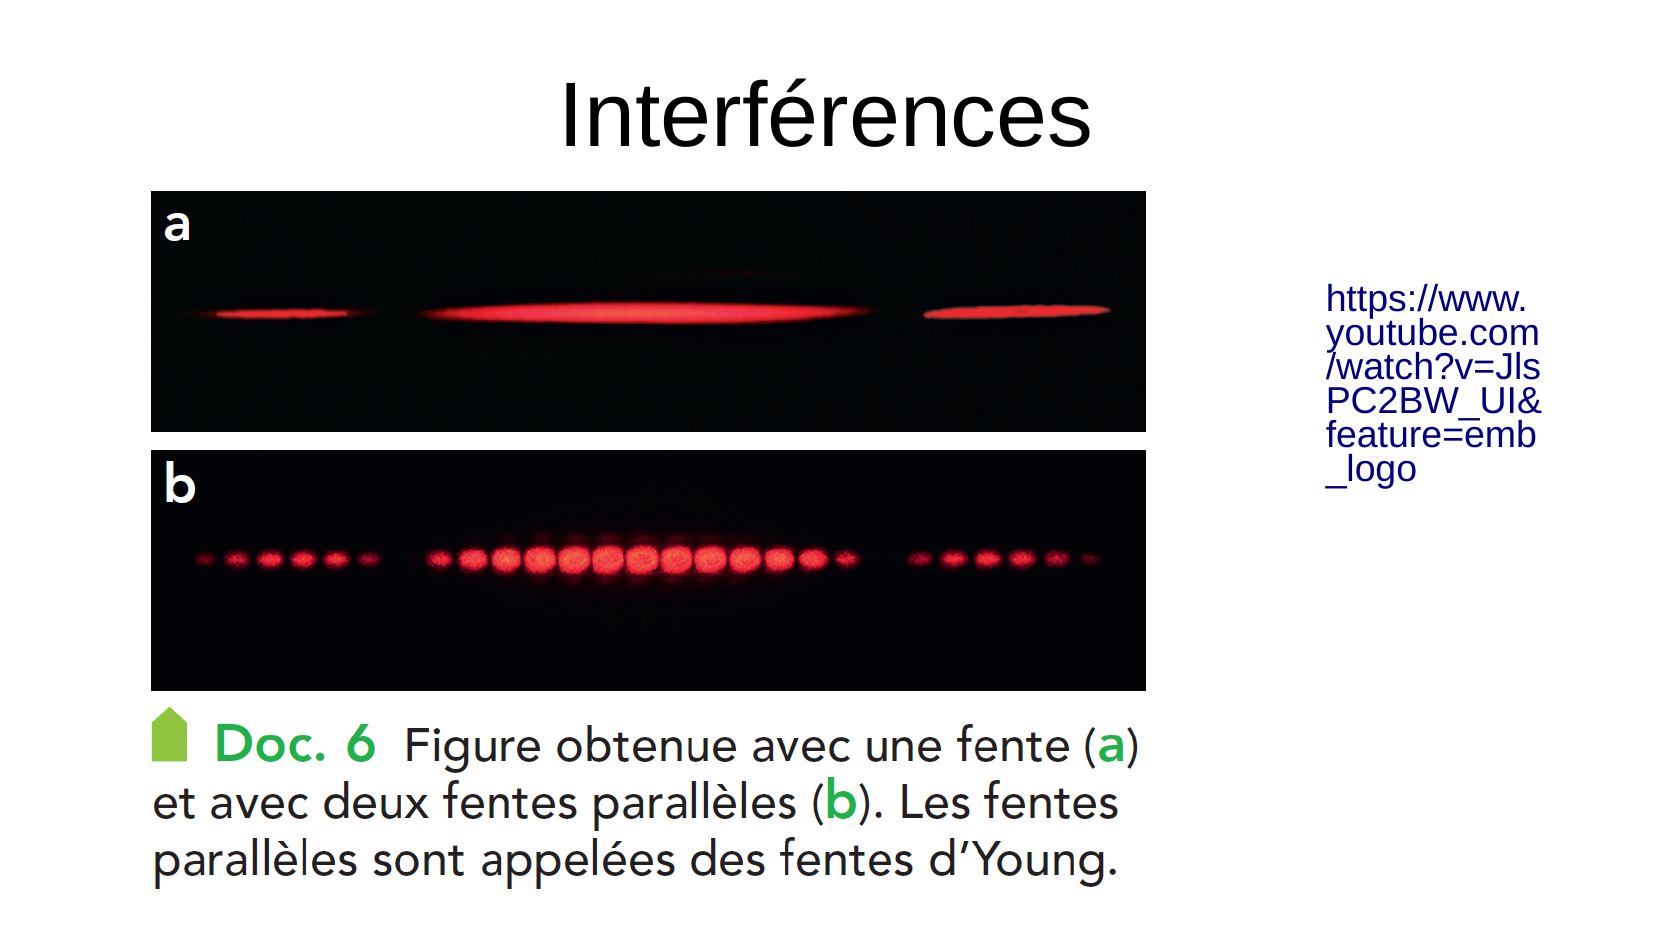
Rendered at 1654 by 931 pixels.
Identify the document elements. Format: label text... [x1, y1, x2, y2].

picture [112, 177, 1170, 922]
title Interférences [82, 37, 1571, 193]
text_box https://www.youtube.com/watch?v=JlsPC2BW_UI&feature=emb_logo [1311, 270, 1560, 369]
